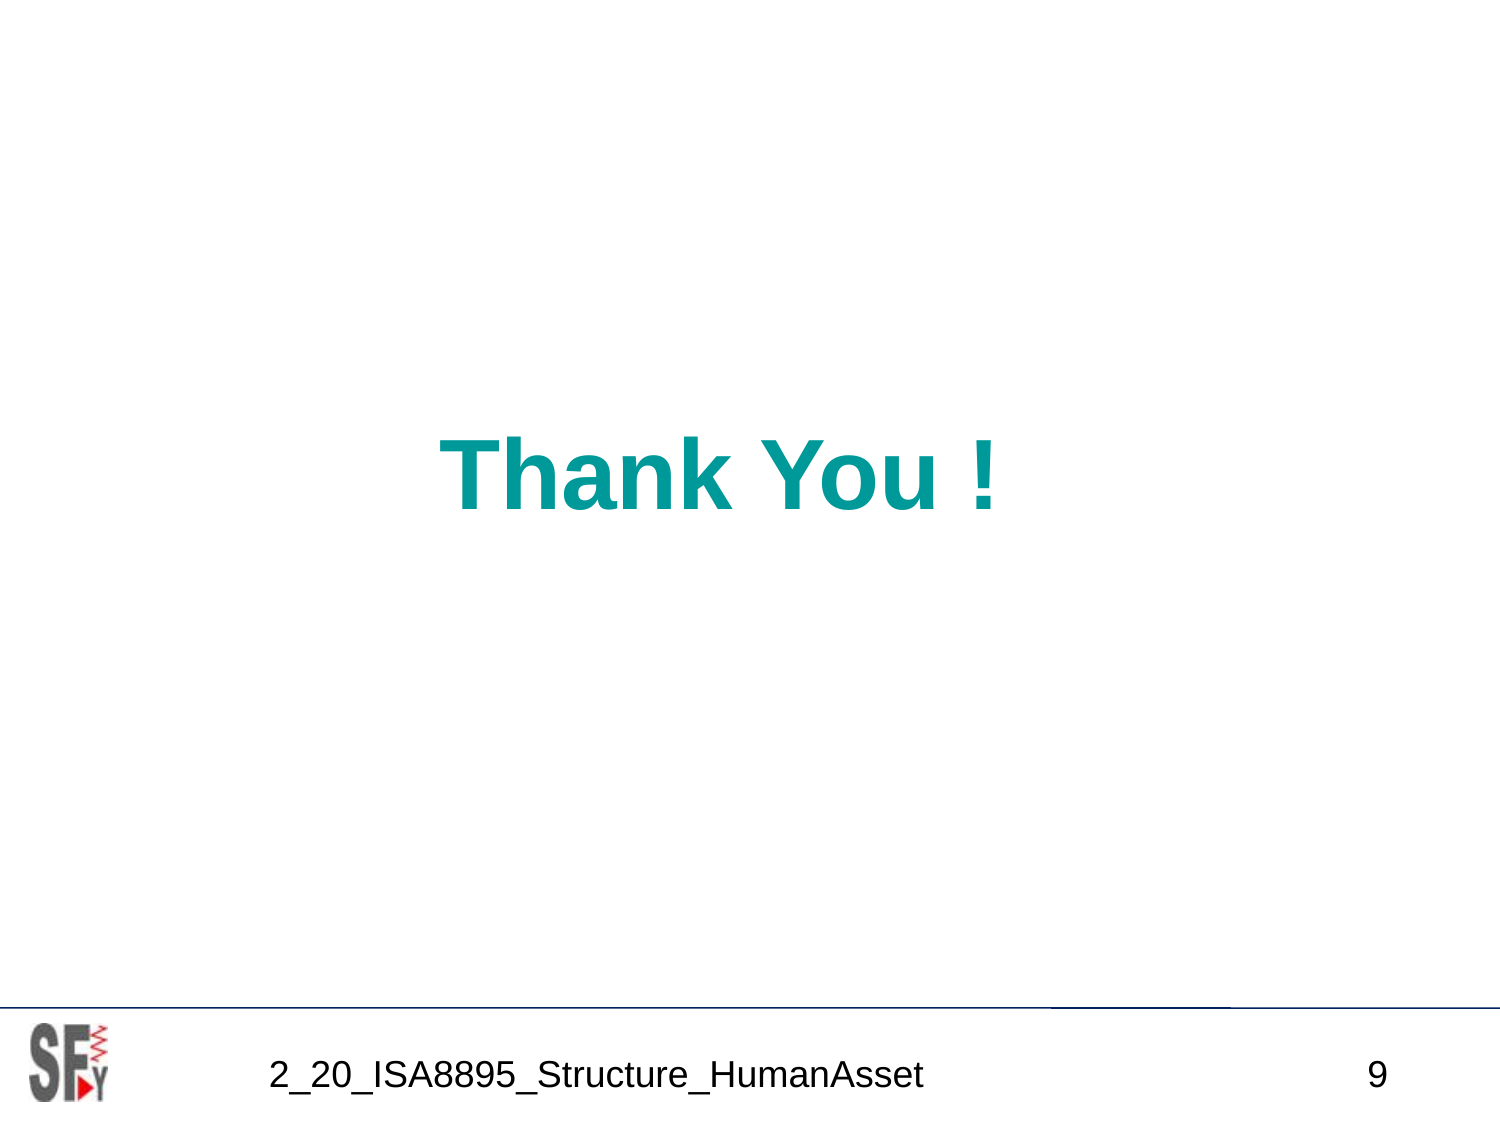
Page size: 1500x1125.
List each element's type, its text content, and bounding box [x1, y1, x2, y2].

footer 2_20_ISA8895_Structure_HumanAsset [253, 1034, 1336, 1103]
list Thank You ! [0, 409, 1442, 752]
picture [29, 1023, 108, 1102]
slide_number <numéro> [1352, 1034, 1490, 1103]
